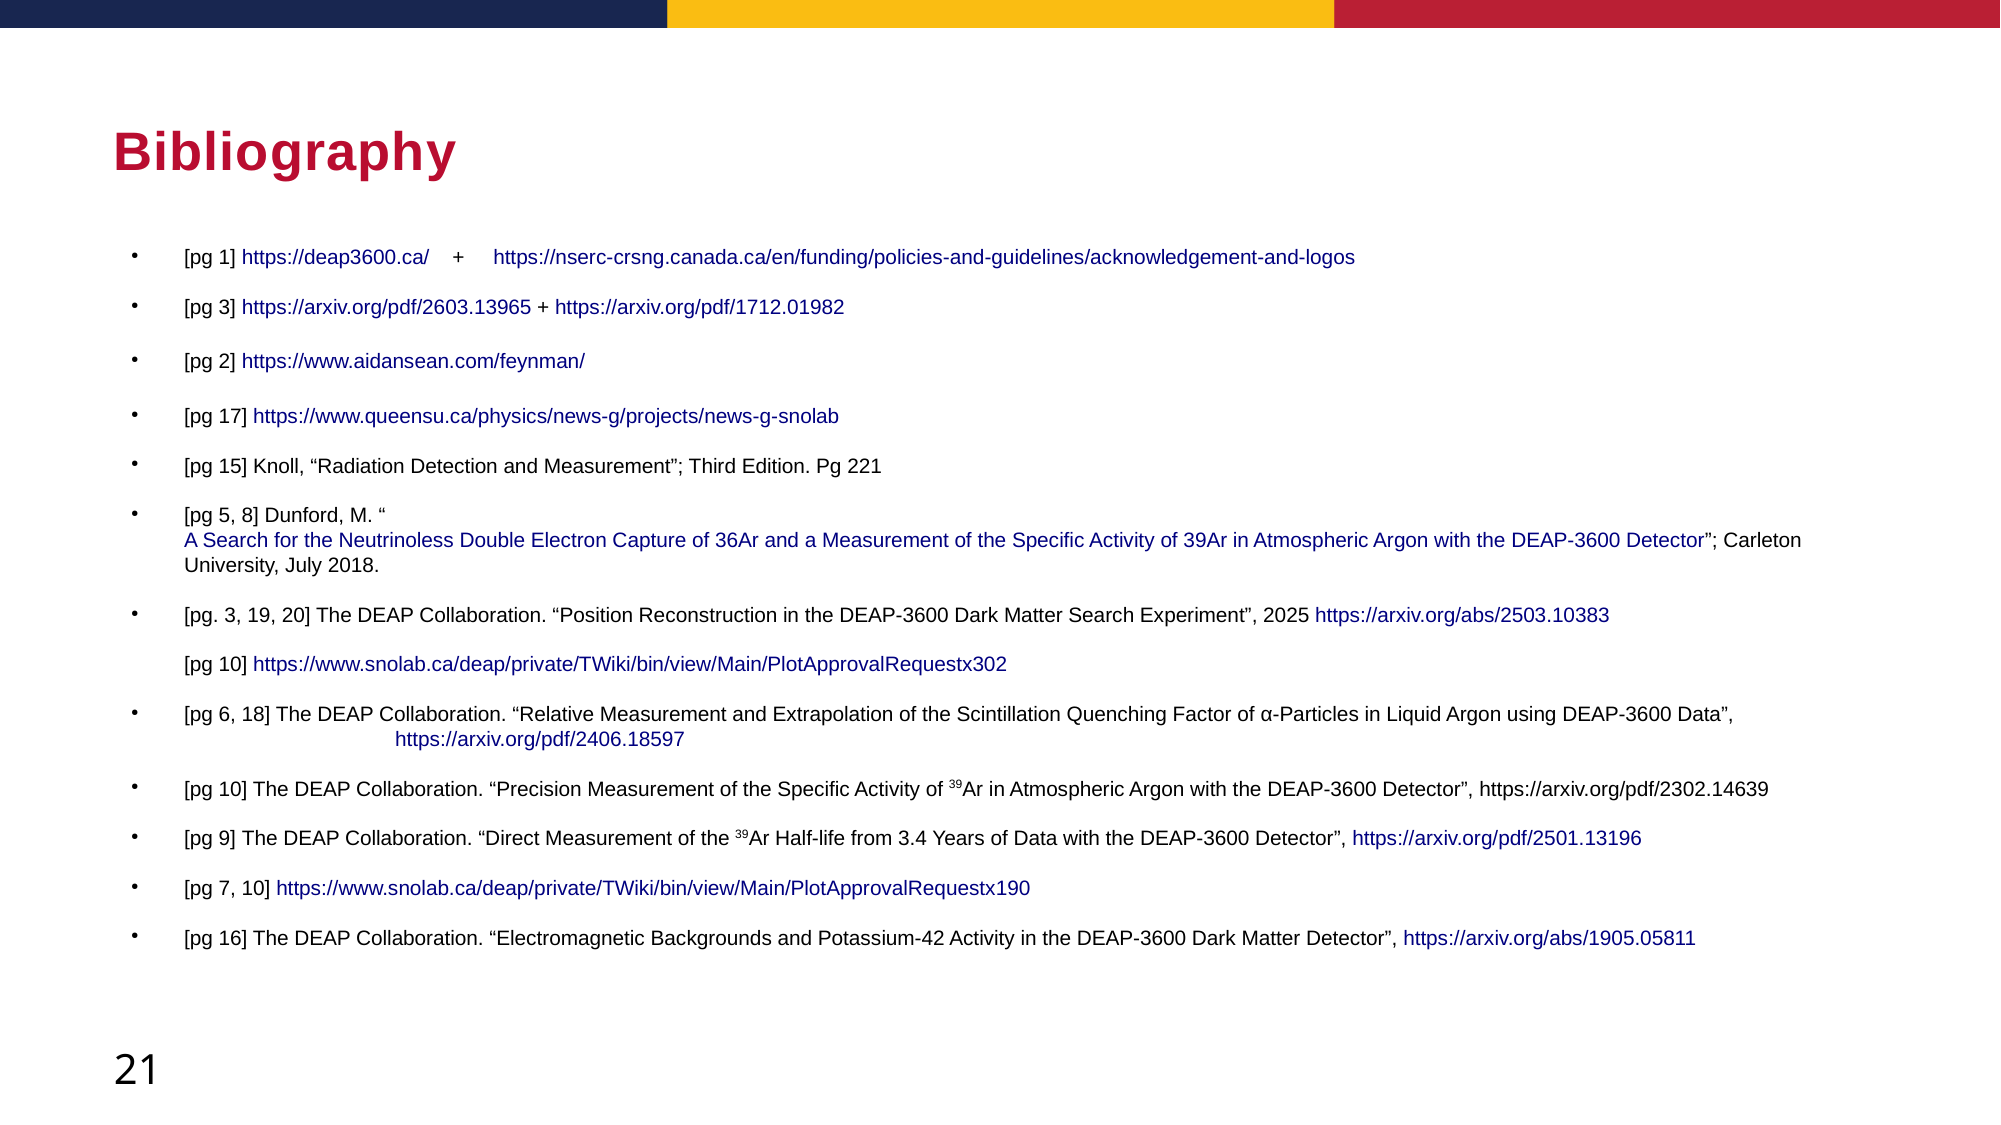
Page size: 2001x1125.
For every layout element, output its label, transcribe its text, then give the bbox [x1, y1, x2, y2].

picture [0, 0, 2000, 28]
slide_number <number> [99, 1035, 190, 1092]
title Bibliography [98, 115, 1886, 219]
list [pg 1] https://deap3600.ca/ + https://nserc-crsng.canada.ca/en/funding/policies-and-guidelines/acknowledgement-and-logos [pg 3] https://arxiv.org/pdf/2603.13965 + https://arxiv.org/pdf/1712.01982 [pg 2] https://www.aidansean.com/feynman/ [pg 17] https://www.queensu.ca/physics/news-g/projects/news-g-snolab [pg 15] Knoll, “Radiation Detection and Measurement”; Third Edition. Pg 221 [pg 5, 8] Dunford, M. “A Search for the Neutrinoless Double Electron Capture of 36Ar and a Measurement of the Specific Activity of 39Ar in Atmospheric Argon with the DEAP-3600 Detector”; Carleton University, July 2018. [pg. 3, 19, 20] The DEAP Collaboration. “Position Reconstruction in the DEAP-3600 Dark Matter Search Experiment”, 2025 https://arxiv.org/abs/2503.10383 [pg 10] https://www.snolab.ca/deap/private/TWiki/bin/view/Main/PlotApprovalRequestx302 [pg 6, 18] The DEAP Collaboration. “Relative Measurement and Extrapolation of the Scintillation Quenching Factor of α-Particles in Liquid Argon using DEAP-3600 Data”, https://arxiv.org/pdf/2406.18597 [pg 10] The DEAP Collaboration. “Precision Measurement of the Specific Activity of 39Ar in Atmospheric Argon with the DEAP-3600 Detector”, https://arxiv.org/pdf/2302.14639 [pg 9] The DEAP Collaboration. “Direct Measurement of the 39Ar Half-life from 3.4 Years of Data with the DEAP-3600 Detector”, https://arxiv.org/pdf/2501.13196 [pg 7, 10] https://www.snolab.ca/deap/private/TWiki/bin/view/Main/PlotApprovalRequestx190 [pg 16] The DEAP Collaboration. “Electromagnetic Backgrounds and Potassium-42 Activity in the DEAP-3600 Dark Matter Detector”, https://arxiv.org/abs/1905.05811 [98, 236, 1861, 1013]
